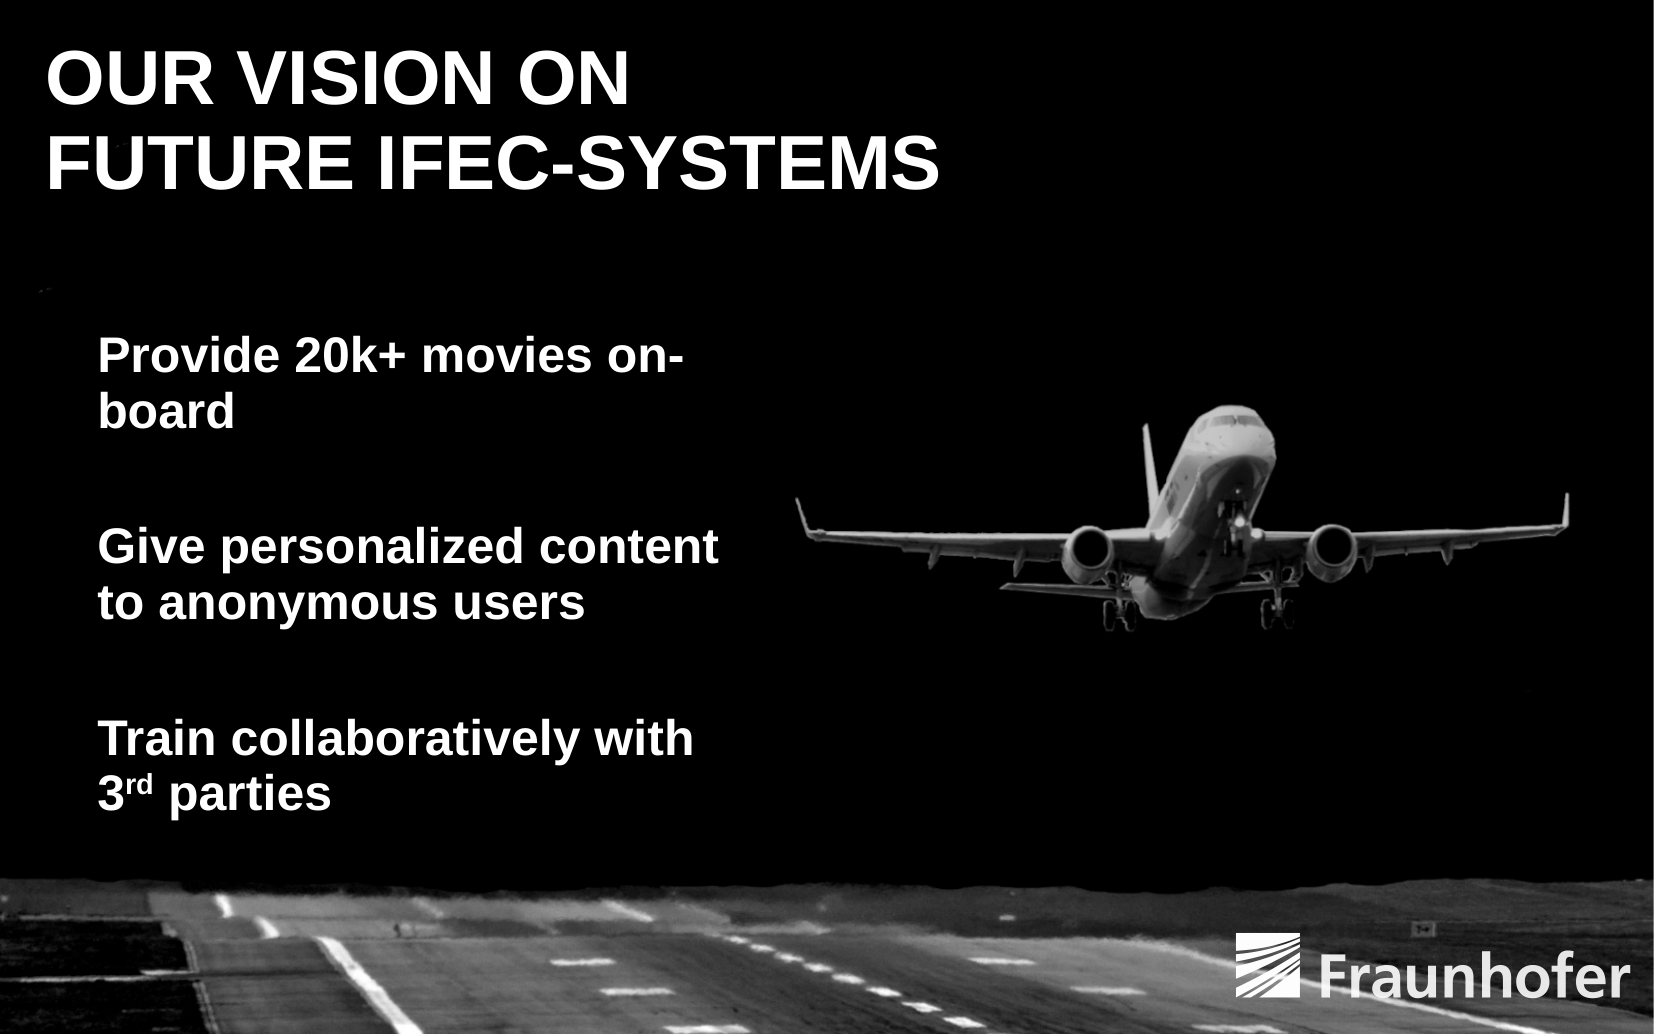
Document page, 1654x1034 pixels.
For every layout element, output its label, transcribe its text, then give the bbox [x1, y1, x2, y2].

list Provide 20k+ movies on-board Give personalized content to anonymous users Train collaboratively with 3rd parties [26, 253, 738, 896]
title OUR VISION ON FUTURE IFEC-Systems [45, 34, 1590, 207]
picture [0, 0, 1654, 1034]
